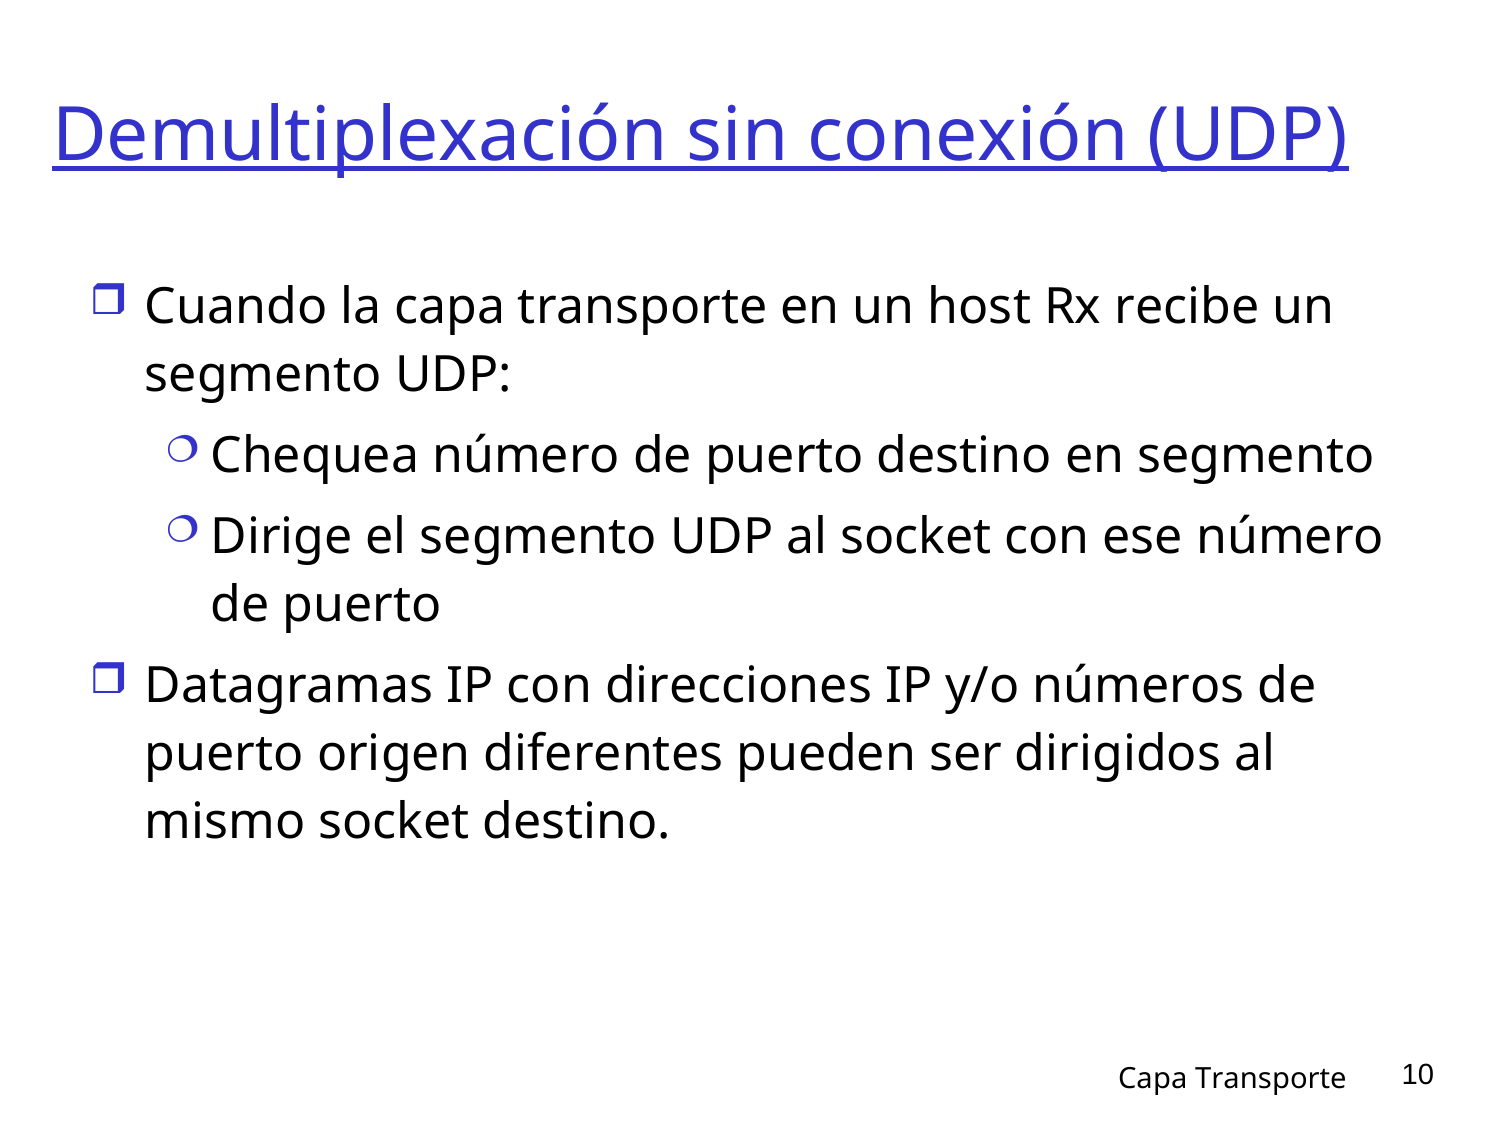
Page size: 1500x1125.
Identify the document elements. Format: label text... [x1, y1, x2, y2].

list Cuando la capa transporte en un host Rx recibe un segmento UDP: Chequea número de puerto destino en segmento Dirige el segmento UDP al socket con ese número de puerto Datagramas IP con direcciones IP y/o números de puerto origen diferentes pueden ser dirigidos al mismo socket destino. [75, 262, 1426, 938]
title Demultiplexación sin conexión (UDP)‏ [37, 37, 1463, 225]
